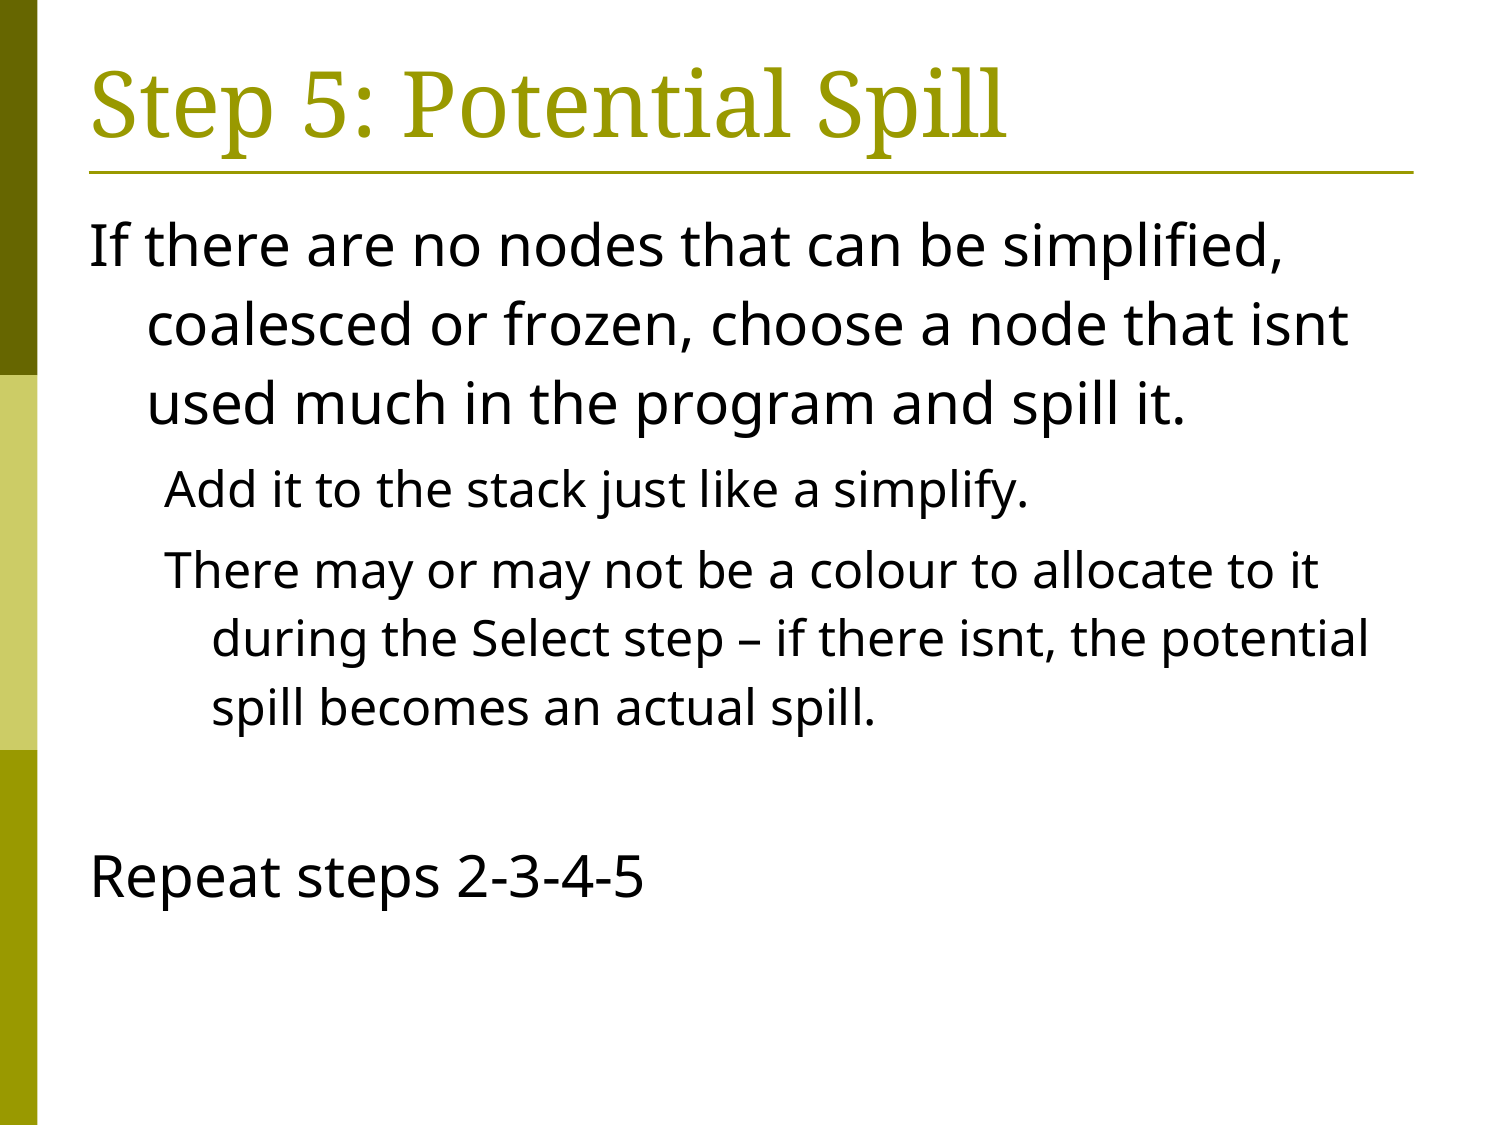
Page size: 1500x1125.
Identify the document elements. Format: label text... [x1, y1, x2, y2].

title Step 5: Potential Spill [75, 45, 1426, 173]
list If there are no nodes that can be simplified, coalesced or frozen, choose a node that isnt used much in the program and spill it. Add it to the stack just like a simplify. There may or may not be a colour to allocate to it during the Select step – if there isnt, the potential spill becomes an actual spill. Repeat steps 2-3-4-5 [75, 196, 1426, 1006]
